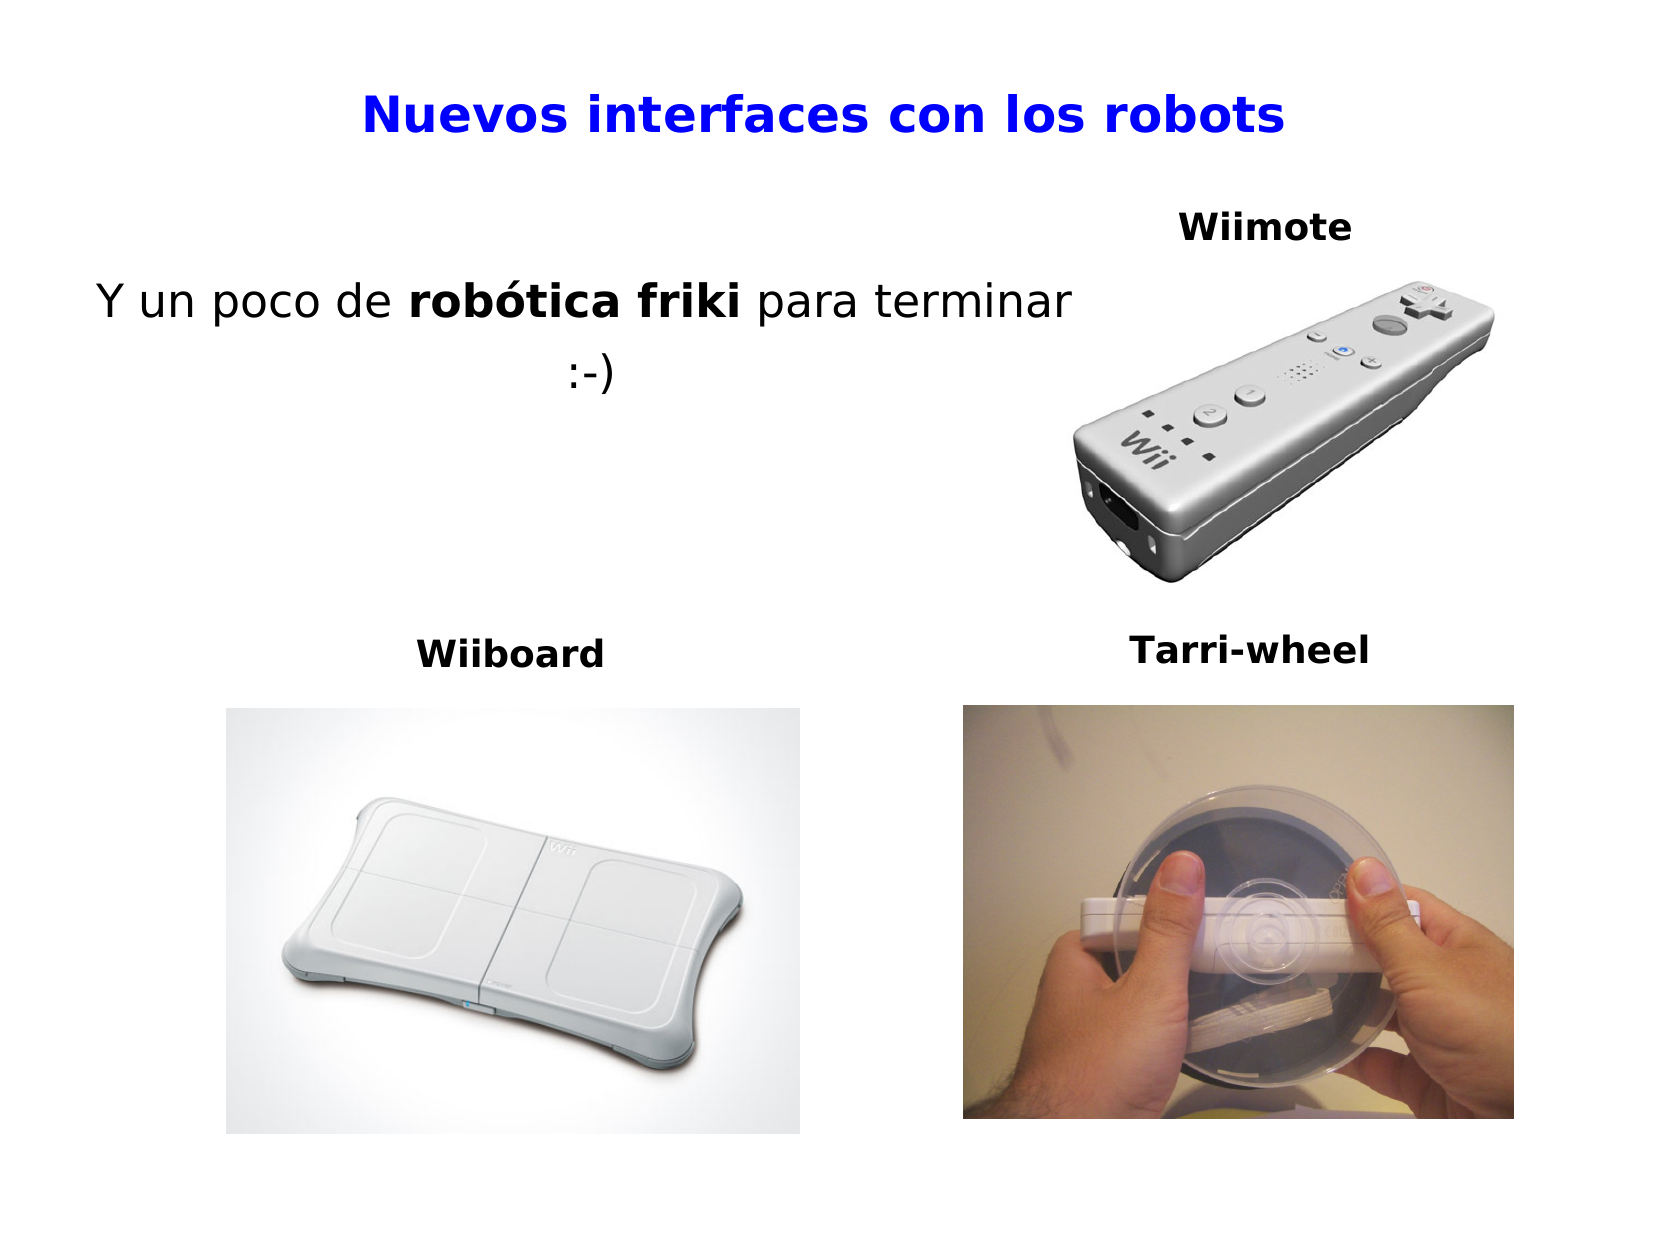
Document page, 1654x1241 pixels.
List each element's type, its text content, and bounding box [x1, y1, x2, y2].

text_box Y un poco de robótica friki para terminar :-) [81, 267, 1088, 407]
picture [226, 708, 800, 1134]
text_box Nuevos interfaces con los robots [346, 78, 1302, 152]
picture [963, 705, 1514, 1119]
picture [1052, 278, 1520, 585]
text_box Tarri-wheel [1114, 621, 1386, 680]
text_box Wiimote [1163, 197, 1368, 257]
text_box Wiiboard [401, 625, 621, 684]
